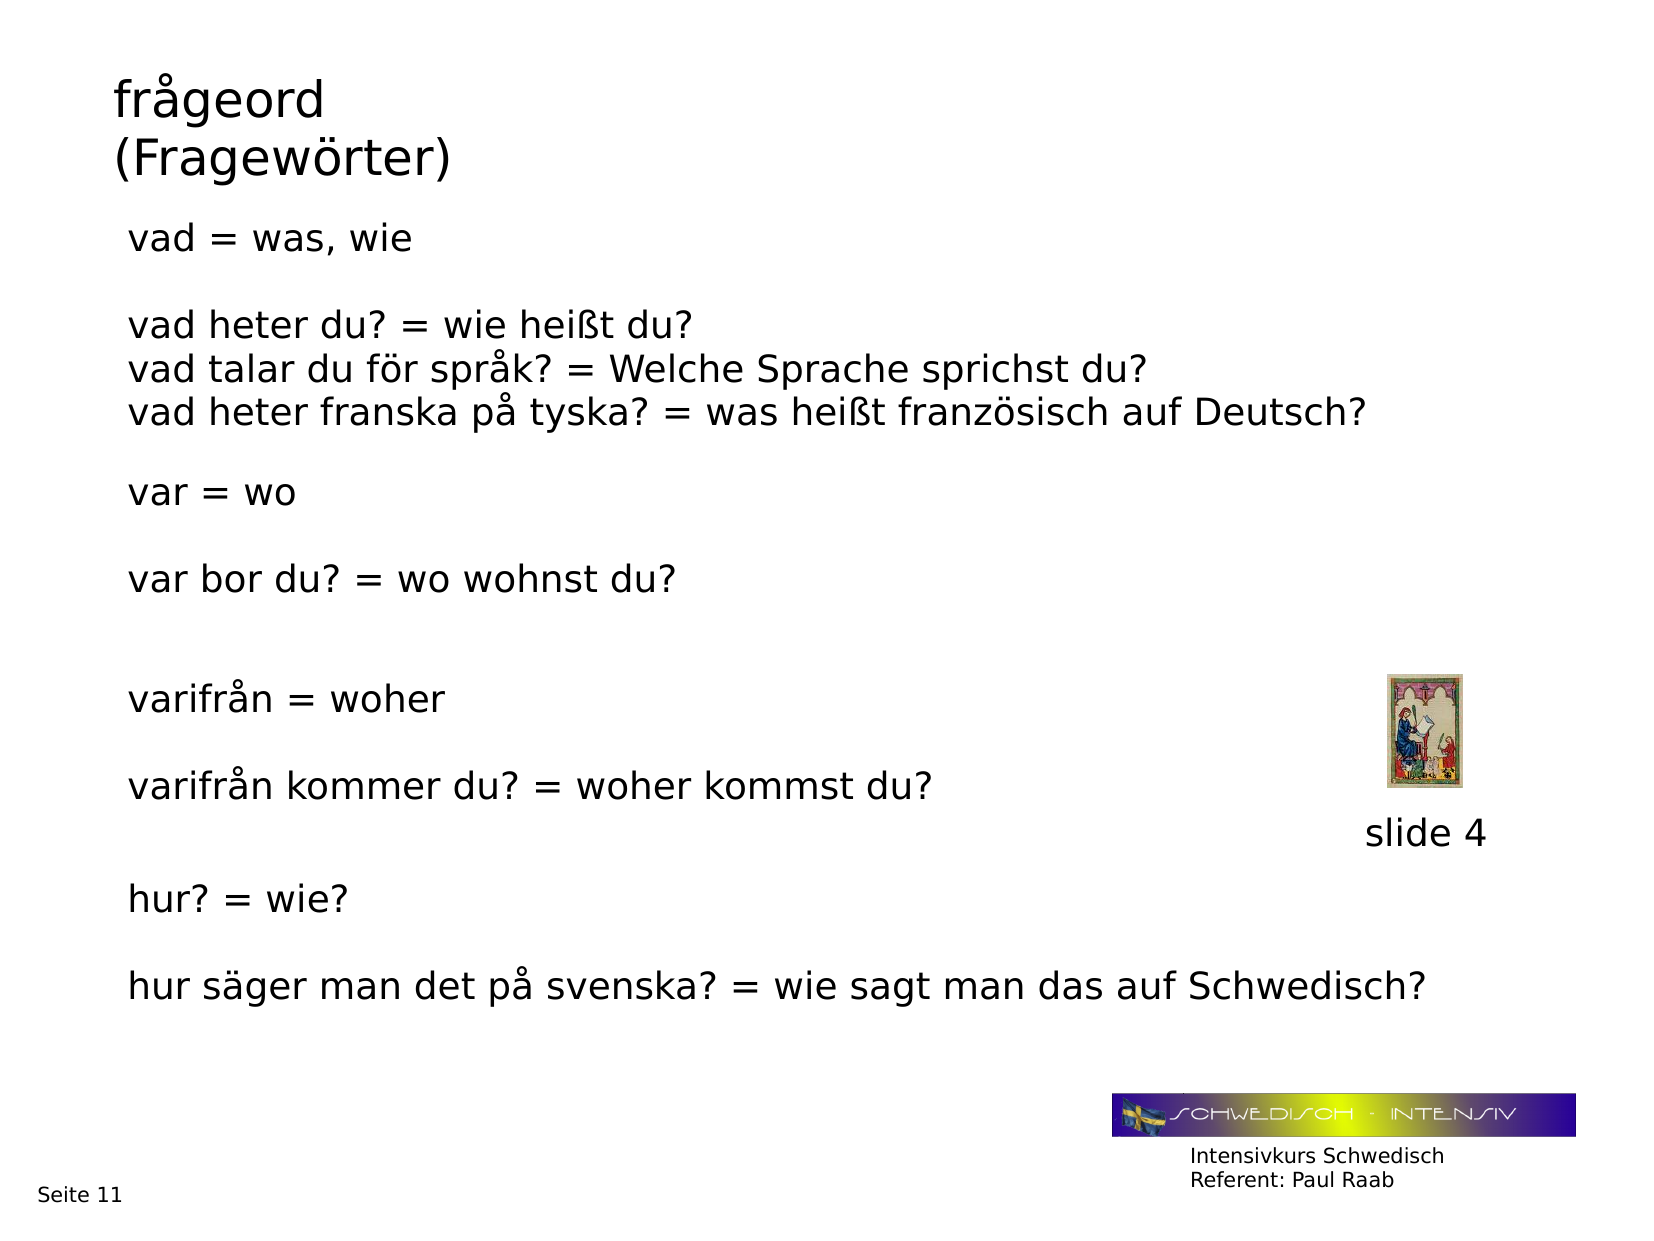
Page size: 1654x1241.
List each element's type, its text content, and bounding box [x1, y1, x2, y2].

picture [1112, 1093, 1576, 1137]
text_box var = wo var bor du? = wo wohnst du? [112, 463, 788, 609]
text_box varifrån = woher varifrån kommer du? = woher kommst du? [112, 670, 1351, 816]
text_box slide 4 [1350, 804, 1538, 863]
text_box vad = was, wie vad heter du? = wie heißt du? vad talar du för språk? = Welche Sprache sprichst du? vad heter franska på tyska? = was heißt französisch auf Deutsch? [112, 209, 1463, 442]
picture [1387, 674, 1463, 788]
text_box hur? = wie? hur säger man det på svenska? = wie sagt man das auf Schwedisch? [112, 870, 1538, 1017]
text_box frågeord (Fragewörter) [98, 63, 699, 195]
